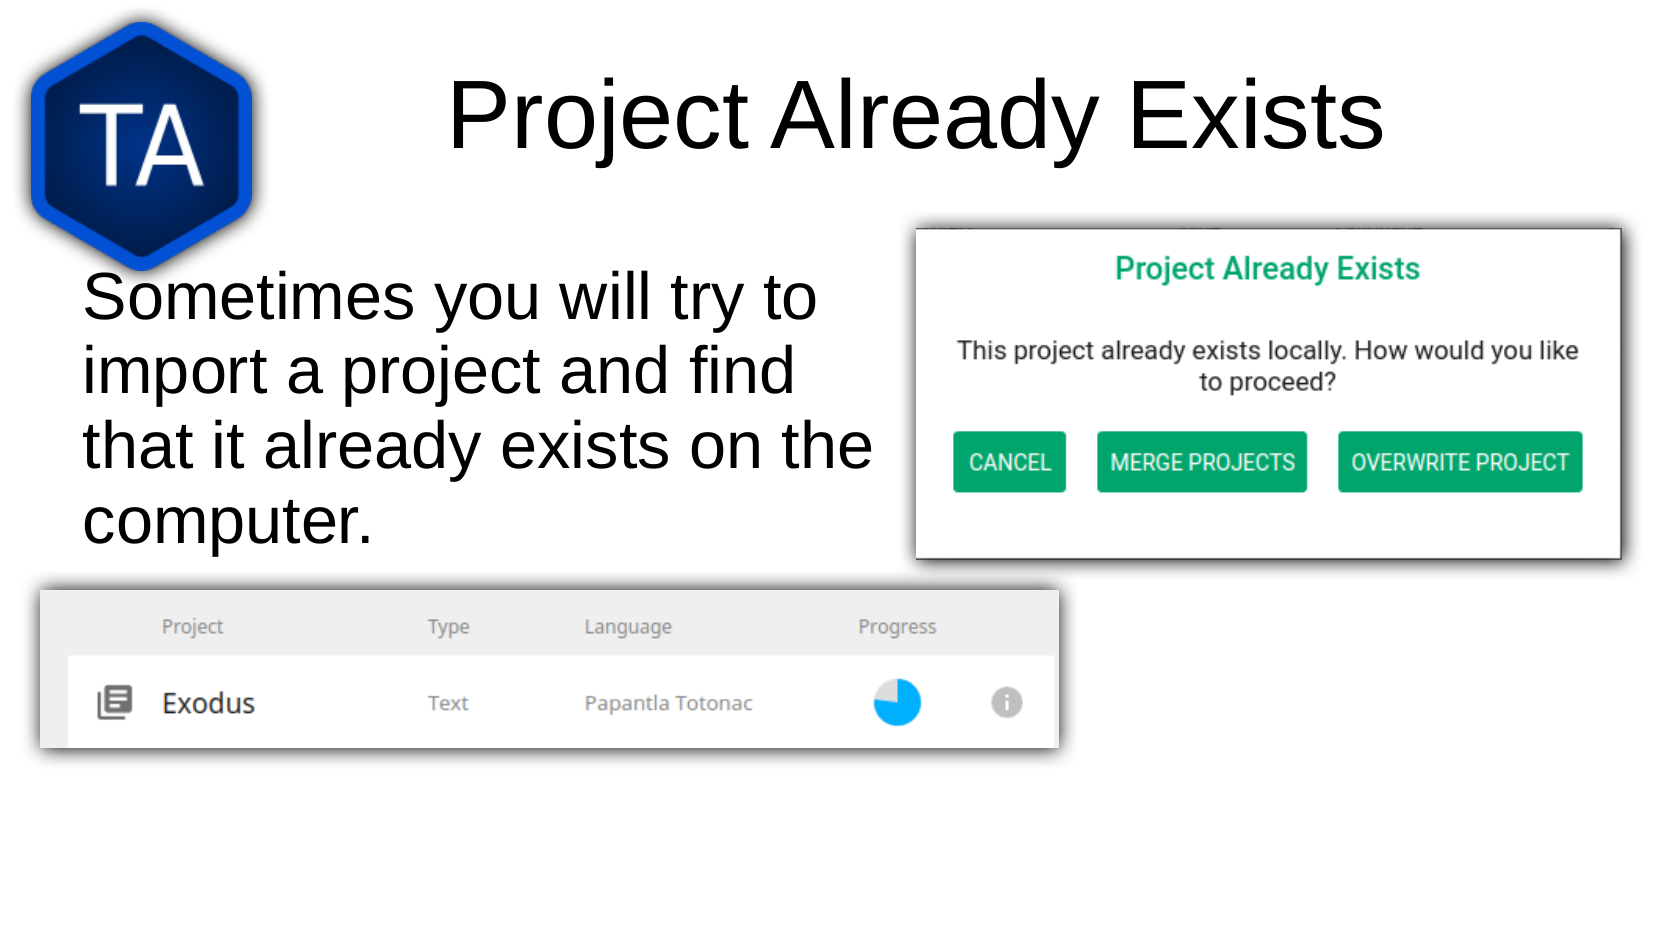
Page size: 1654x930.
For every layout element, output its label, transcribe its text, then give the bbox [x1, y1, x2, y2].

title Project Already Exists [263, 37, 1571, 193]
picture [40, 590, 1059, 748]
list Sometimes you will try to import a project and find that it already exists on the computer. [82, 258, 897, 564]
picture [916, 228, 1622, 560]
picture [31, 22, 252, 271]
